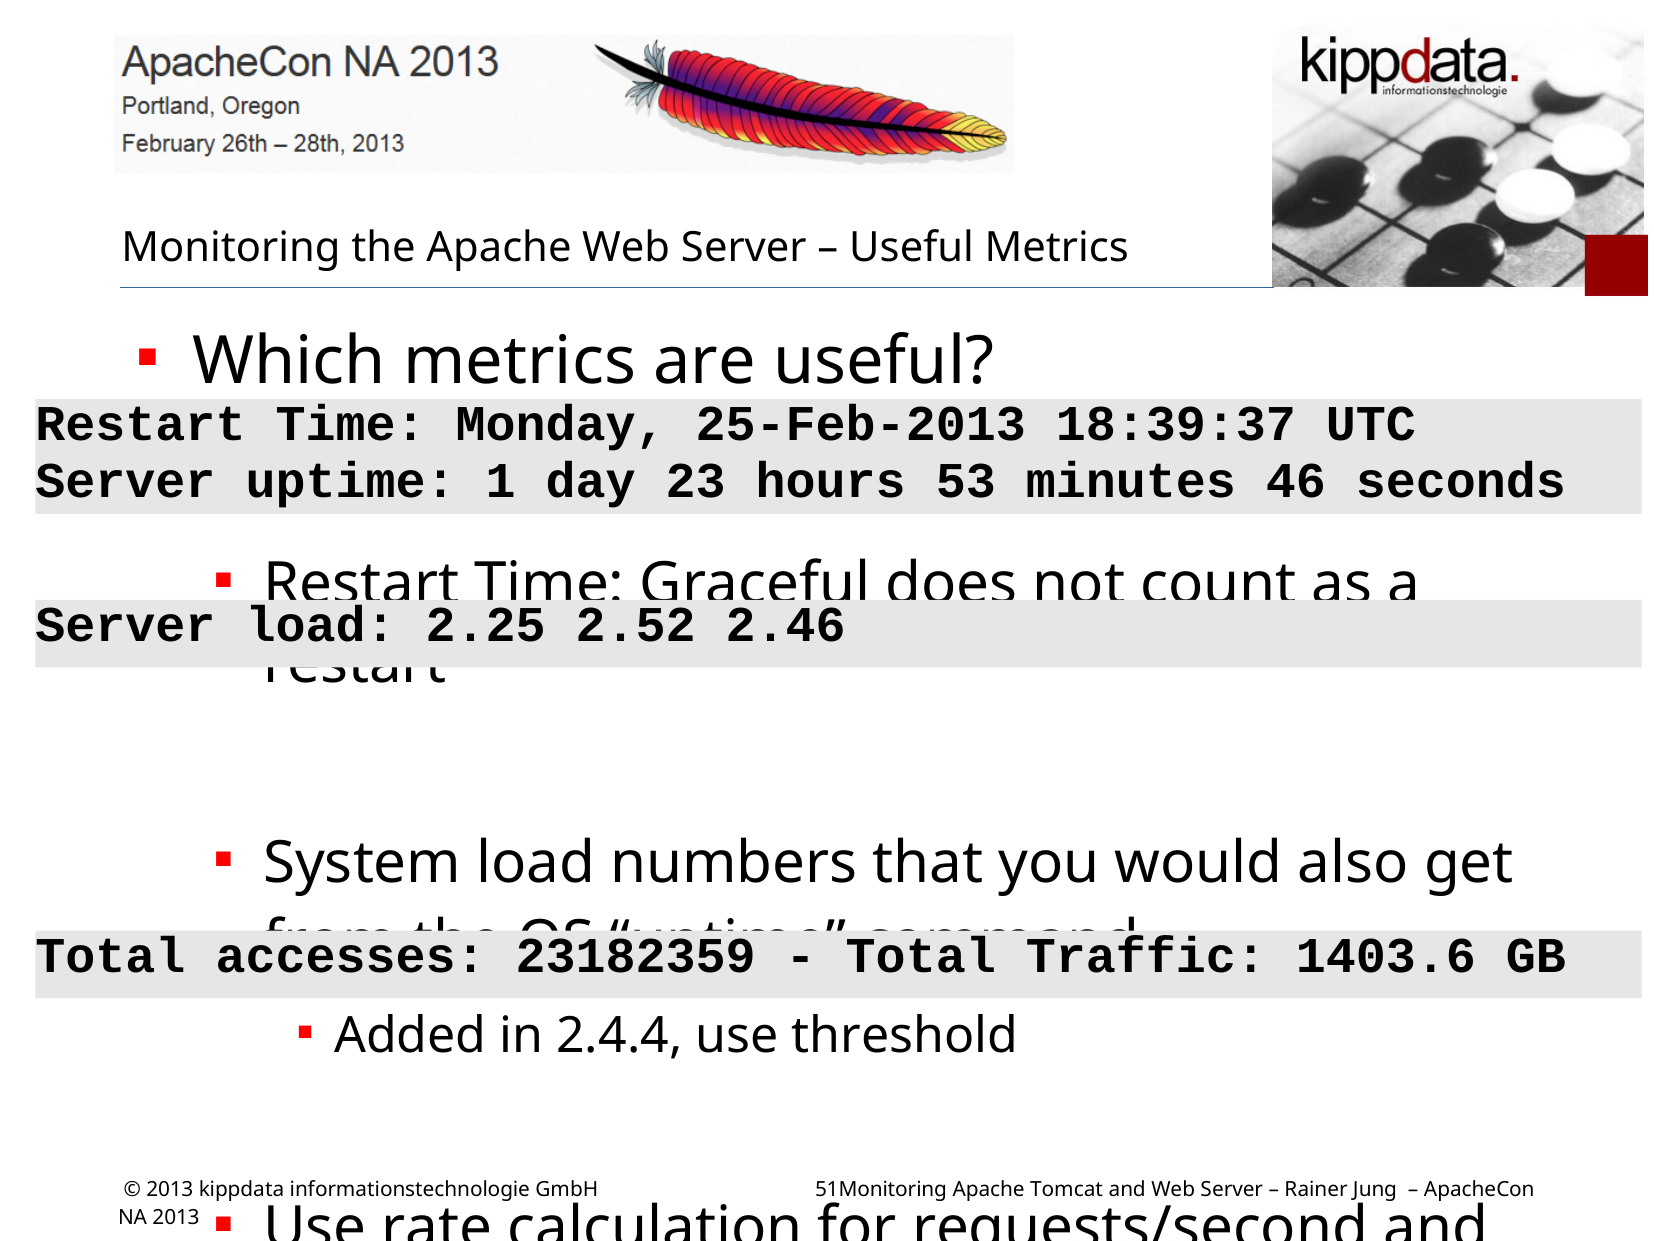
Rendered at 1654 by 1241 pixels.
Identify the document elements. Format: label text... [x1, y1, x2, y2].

list Which metrics are useful? Restart Time: Graceful does not count as a restart System load numbers that you would also get from the OS “uptime” command Added in 2.4.4, use threshold Use rate calculation for requests/second and bandwidth Use quotient of delta for average size in last interval [121, 312, 1534, 399]
list Restart Time: Monday, 25-Feb-2013 18:39:37 UTC Server uptime: 1 day 23 hours 53 minutes 46 seconds [35, 399, 1642, 514]
list Which metrics are useful? Restart Time: Graceful does not count as a restart System load numbers that you would also get from the OS “uptime” command Added in 2.4.4, use threshold Use rate calculation for requests/second and bandwidth Use quotient of delta for average size in last interval [121, 999, 1534, 1179]
picture [1272, 5, 1648, 302]
picture [114, 35, 1014, 173]
list Which metrics are useful? Restart Time: Graceful does not count as a restart System load numbers that you would also get from the OS “uptime” command Added in 2.4.4, use threshold Use rate calculation for requests/second and bandwidth Use quotient of delta for average size in last interval [121, 514, 1534, 599]
list Total accesses: 23182359 - Total Traffic: 1403.6 GB [35, 930, 1642, 999]
list Which metrics are useful? Restart Time: Graceful does not count as a restart System load numbers that you would also get from the OS “uptime” command Added in 2.4.4, use threshold Use rate calculation for requests/second and bandwidth Use quotient of delta for average size in last interval [121, 668, 1534, 930]
title Monitoring the Apache Web Server – Useful Metrics [121, 204, 1242, 286]
list Server load: 2.25 2.52 2.46 [35, 599, 1642, 668]
